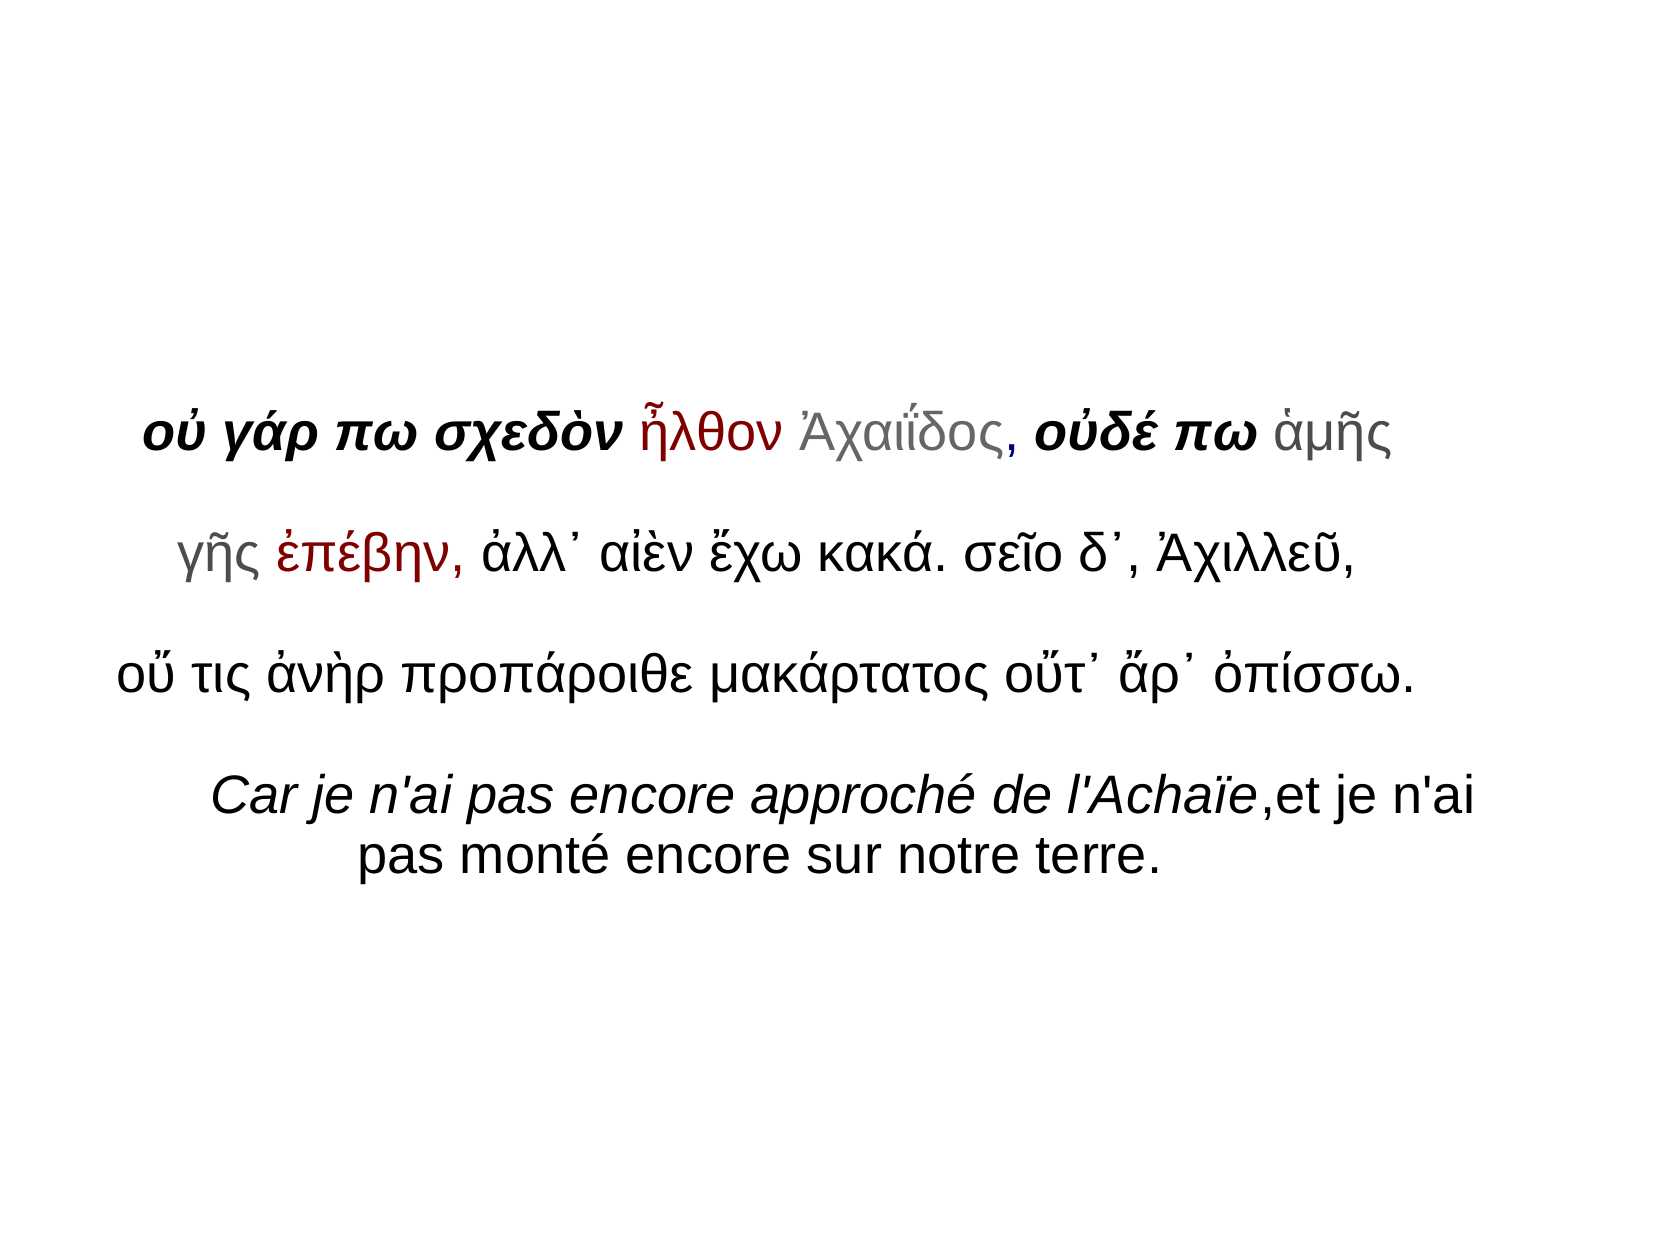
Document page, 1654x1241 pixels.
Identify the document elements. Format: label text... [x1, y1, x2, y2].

subtitle οὐ γάρ πω σχεδὸν ἦλθον Ἀχαιΐδος, οὐδέ πω ἁμῆς γῆς ἐπέβην, ἀλλ᾽ αἰὲν ἔχω κακά. σεῖο δ᾽, Ἀχιλλεῦ, οὔ τις ἀνὴρ προπάροιθε μακάρτατος οὔτ᾽ ἄρ᾽ ὀπίσσω. Car je n'ai pas encore approché de l'Achaïe,et je n'ai pas monté encore sur notre terre. [23, 283, 1512, 1003]
